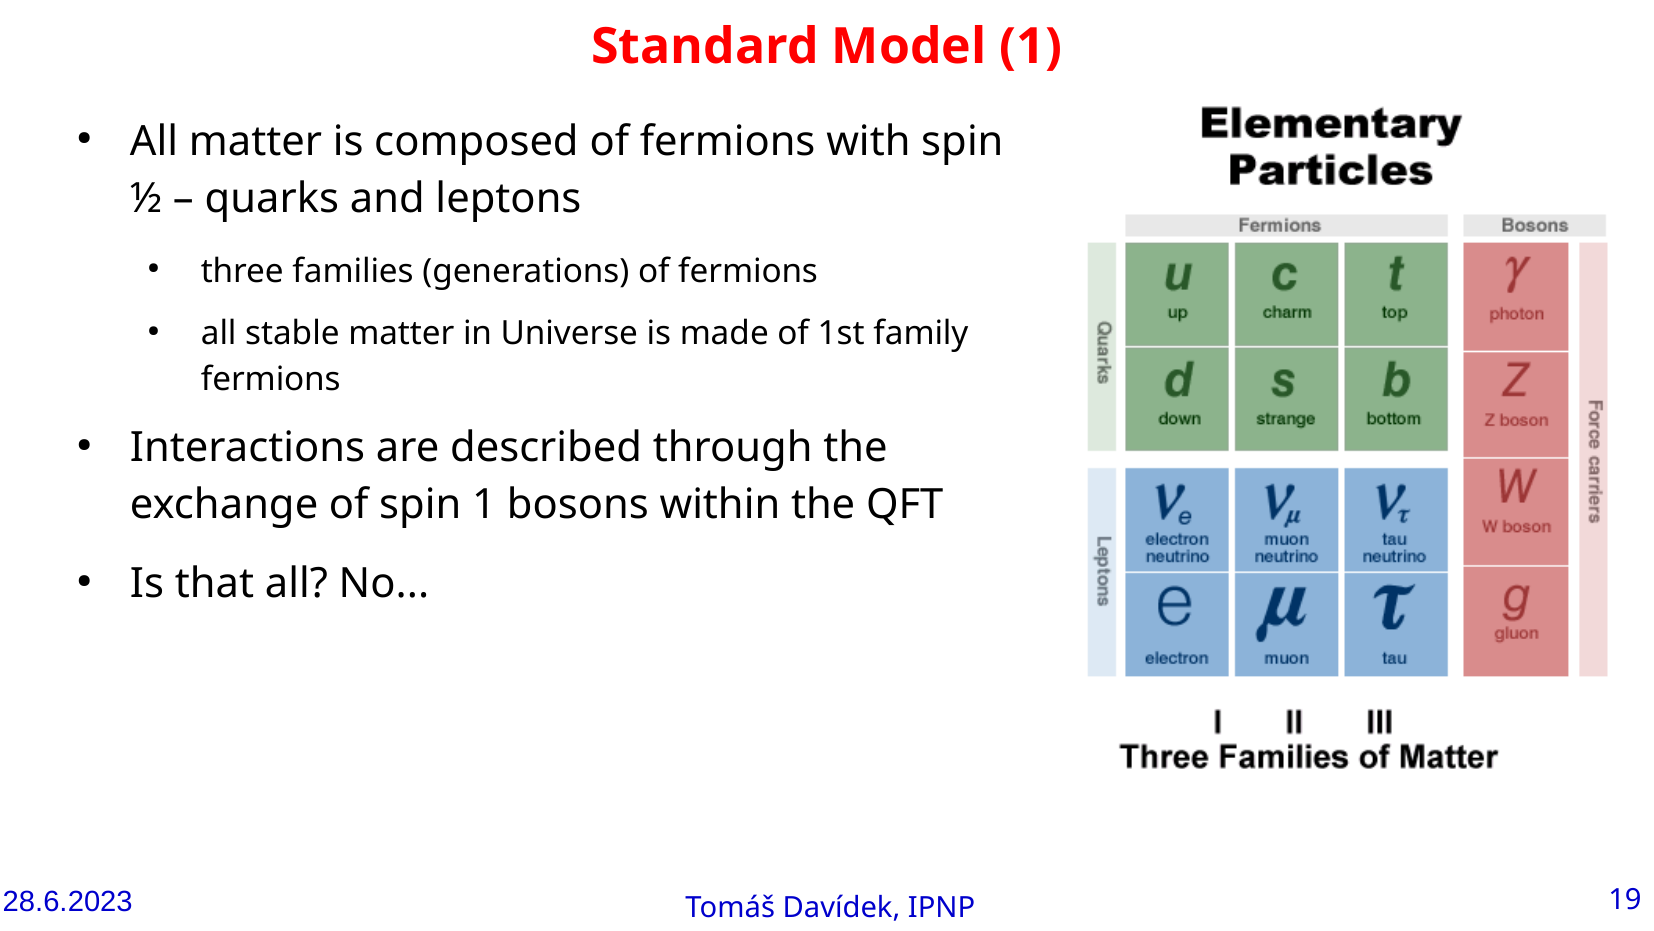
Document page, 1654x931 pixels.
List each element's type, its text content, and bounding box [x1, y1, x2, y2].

title Standard Model (1) [82, 0, 1571, 89]
list All matter is composed of fermions with spin ½ – quarks and leptons three families (generations) of fermions all stable matter in Universe is made of 1st family fermions Interactions are described through the exchange of spin 1 bosons within the QFT Is that all? No... [59, 110, 1004, 886]
picture [1049, 88, 1625, 794]
